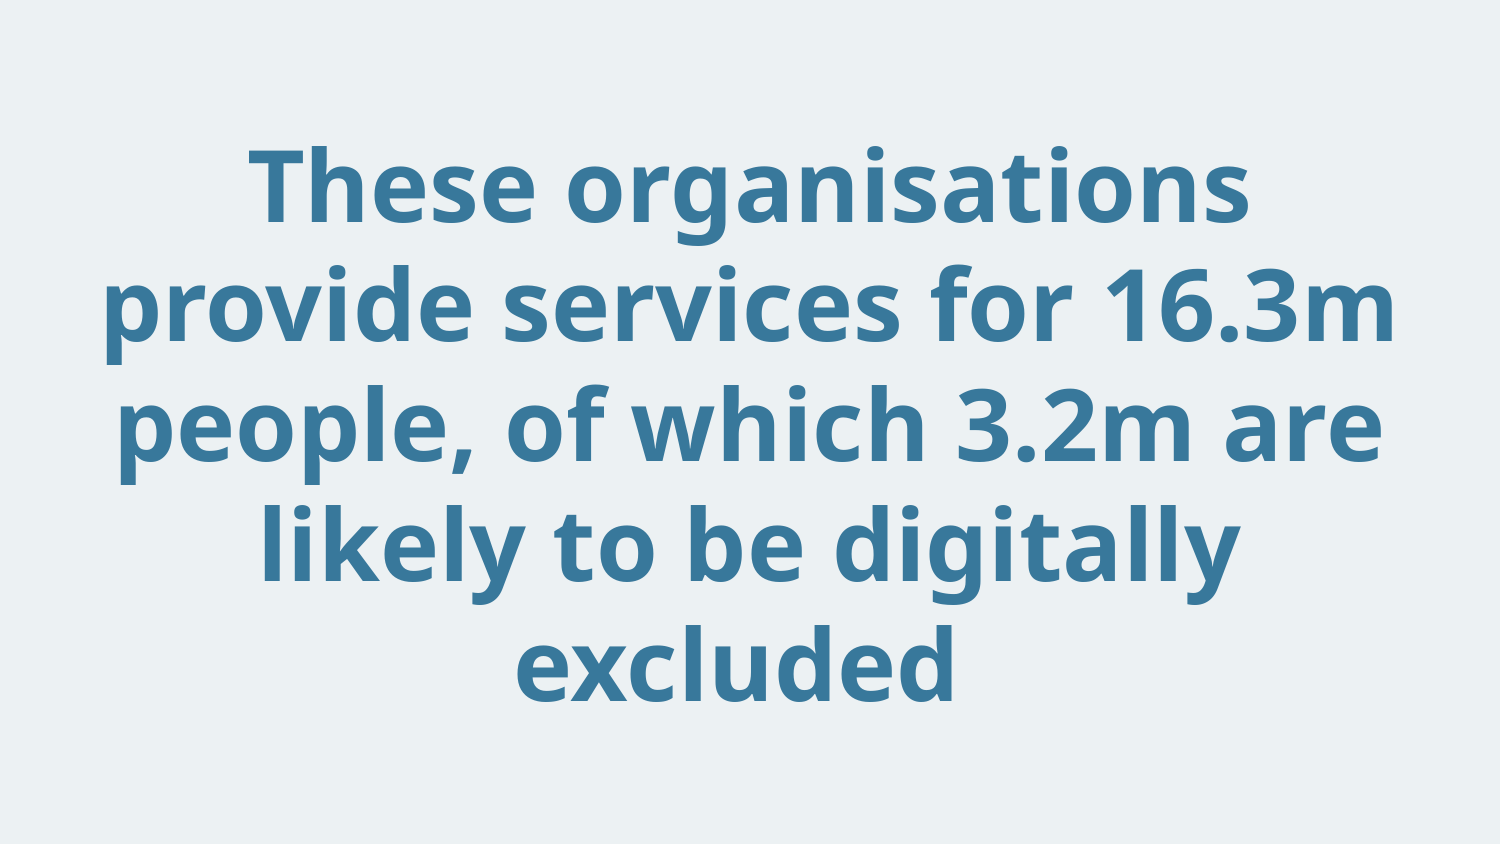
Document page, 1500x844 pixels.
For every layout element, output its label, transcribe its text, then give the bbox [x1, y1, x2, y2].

title These organisations provide services for 16.3m people, of which 3.2m are likely to be digitally excluded [51, 352, 1449, 491]
